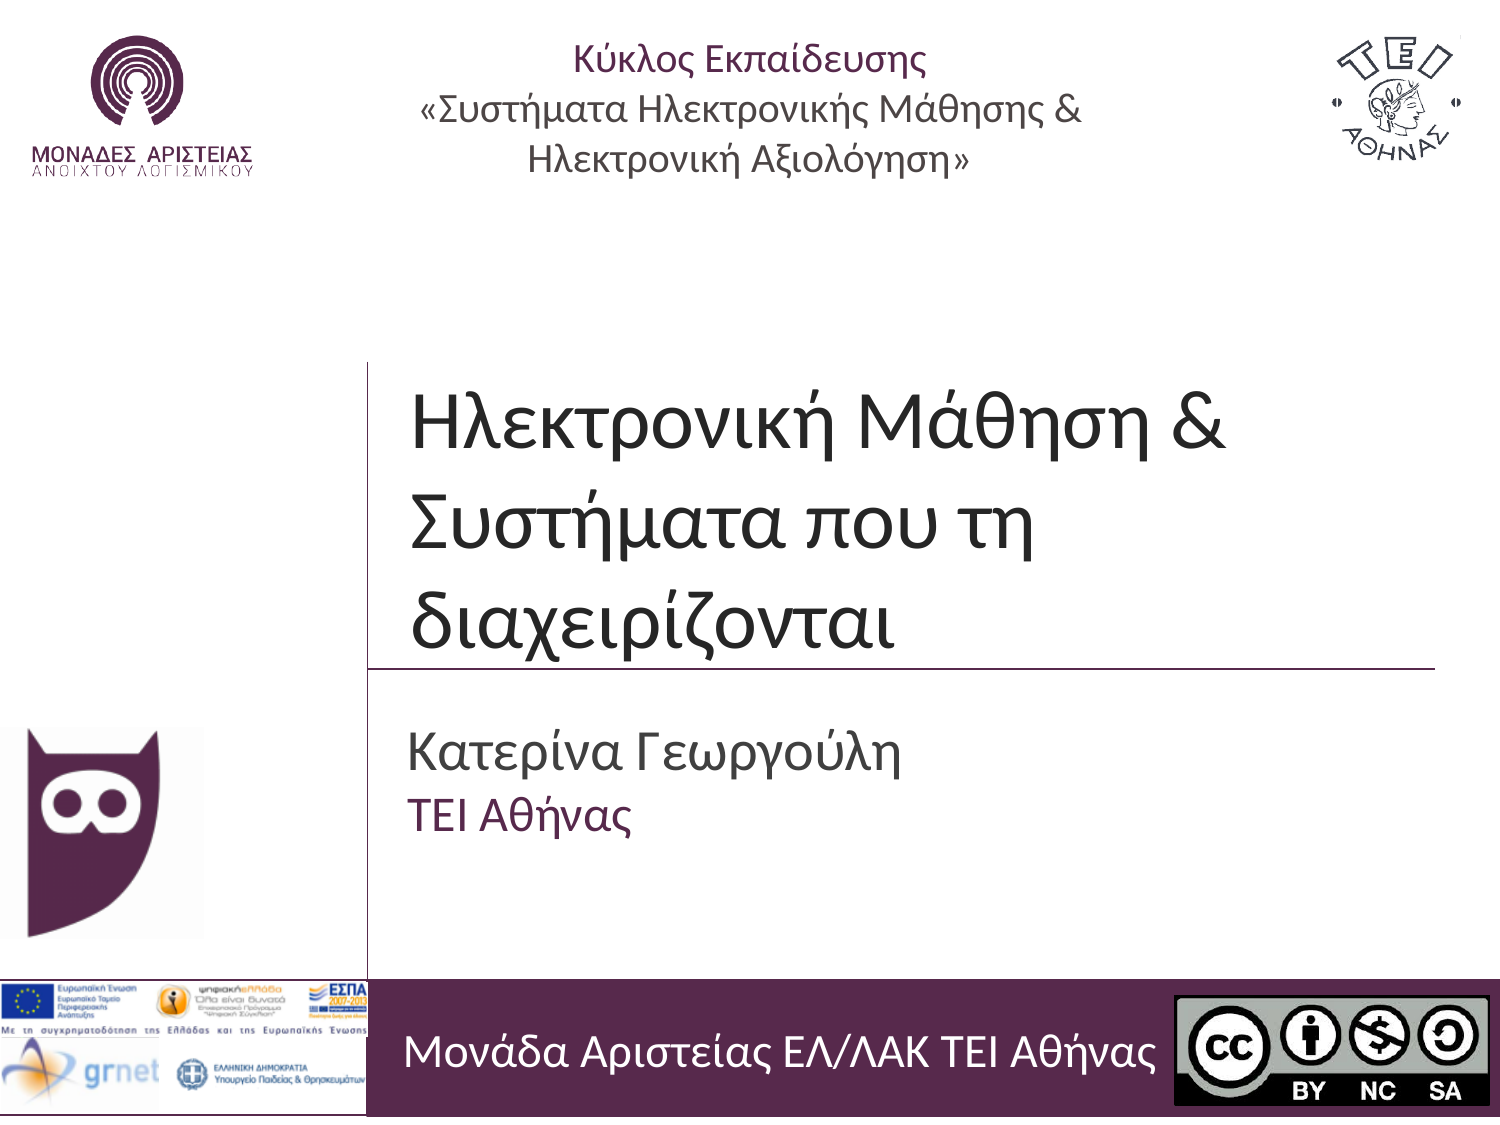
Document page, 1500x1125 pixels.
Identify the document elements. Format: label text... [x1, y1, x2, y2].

picture [31, 36, 253, 177]
text_box Κύκλος Εκπαίδευσης «Συστήματα Ηλεκτρονικής Μάθησης & Ηλεκτρονική Αξιολόγηση» [280, 22, 1220, 190]
text_box Κατερίνα Γεωργούλη ΤΕΙ Αθήνας [392, 704, 1455, 963]
picture [175, 1057, 366, 1092]
picture [0, 982, 368, 1113]
picture [1174, 995, 1490, 1106]
subtitle Μονάδα Αριστείας ΕΛ/ΛΑΚ ΤΕΙ Αθήνας [387, 992, 1488, 1105]
picture [0, 727, 204, 939]
title Ηλεκτρονική Μάθηση & Συστήματα που τη διαχειρίζονται [395, 357, 1459, 658]
picture [1331, 35, 1461, 167]
